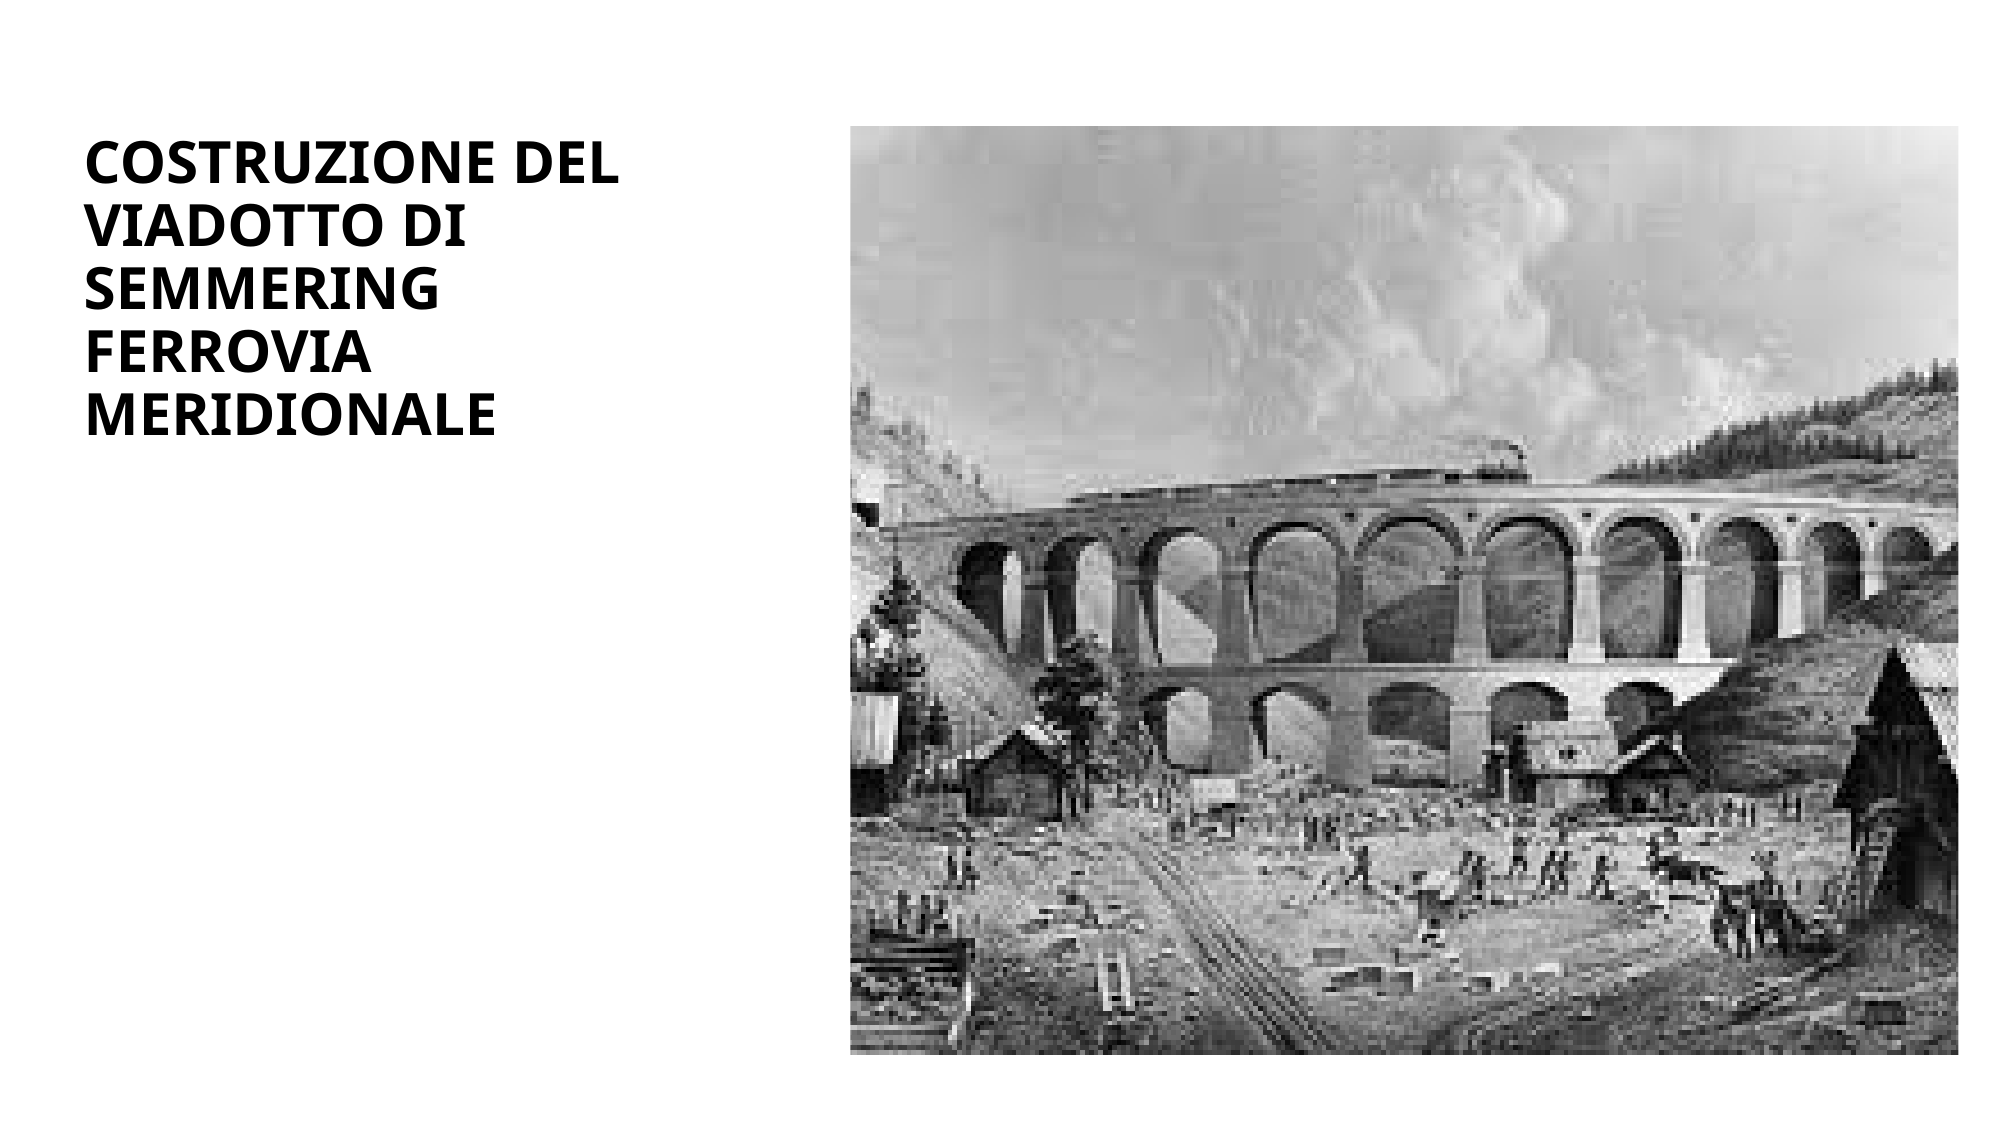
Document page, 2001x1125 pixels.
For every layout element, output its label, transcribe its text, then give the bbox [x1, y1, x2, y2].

title COSTRUZIONE DEL VIADOTTO DI SEMMERING FERROVIA MERIDIONALE [68, 75, 783, 456]
picture [850, 126, 1959, 1055]
